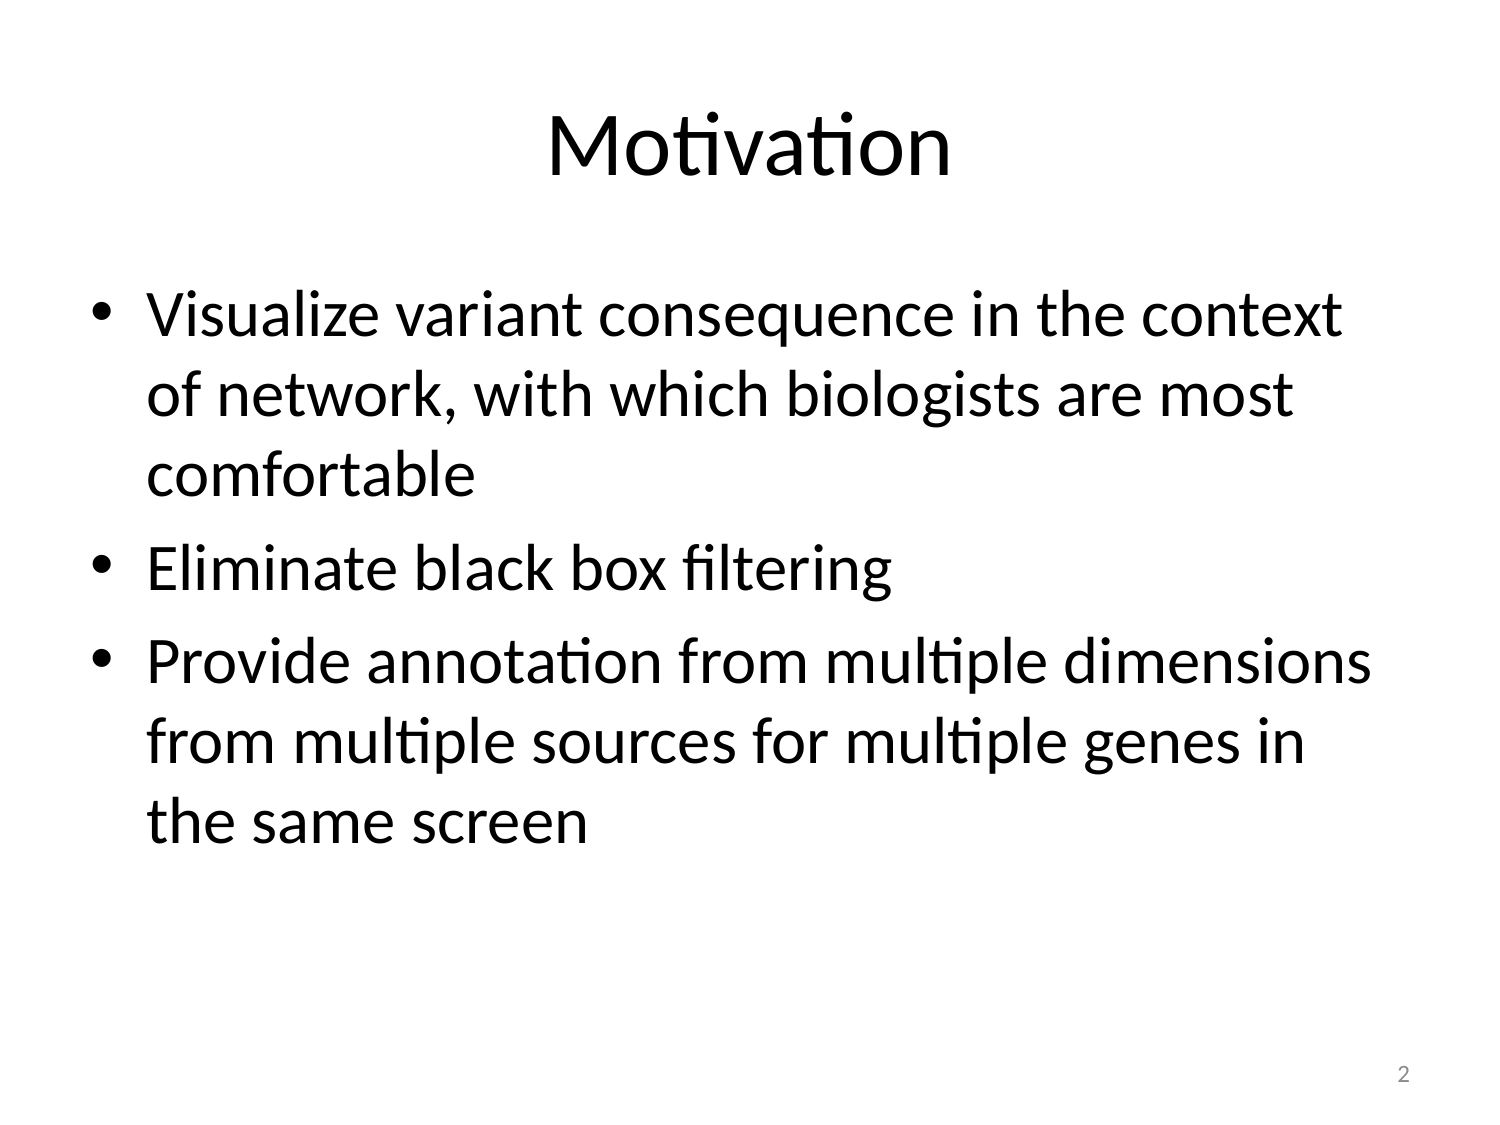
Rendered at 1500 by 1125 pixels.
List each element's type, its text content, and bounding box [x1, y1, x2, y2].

list Visualize variant consequence in the context of network, with which biologists are most comfortable Eliminate black box filtering Provide annotation from multiple dimensions from multiple sources for multiple genes in the same screen [75, 262, 1425, 961]
slide_number <number> [1074, 1042, 1425, 1103]
title Motivation [75, 45, 1425, 233]
